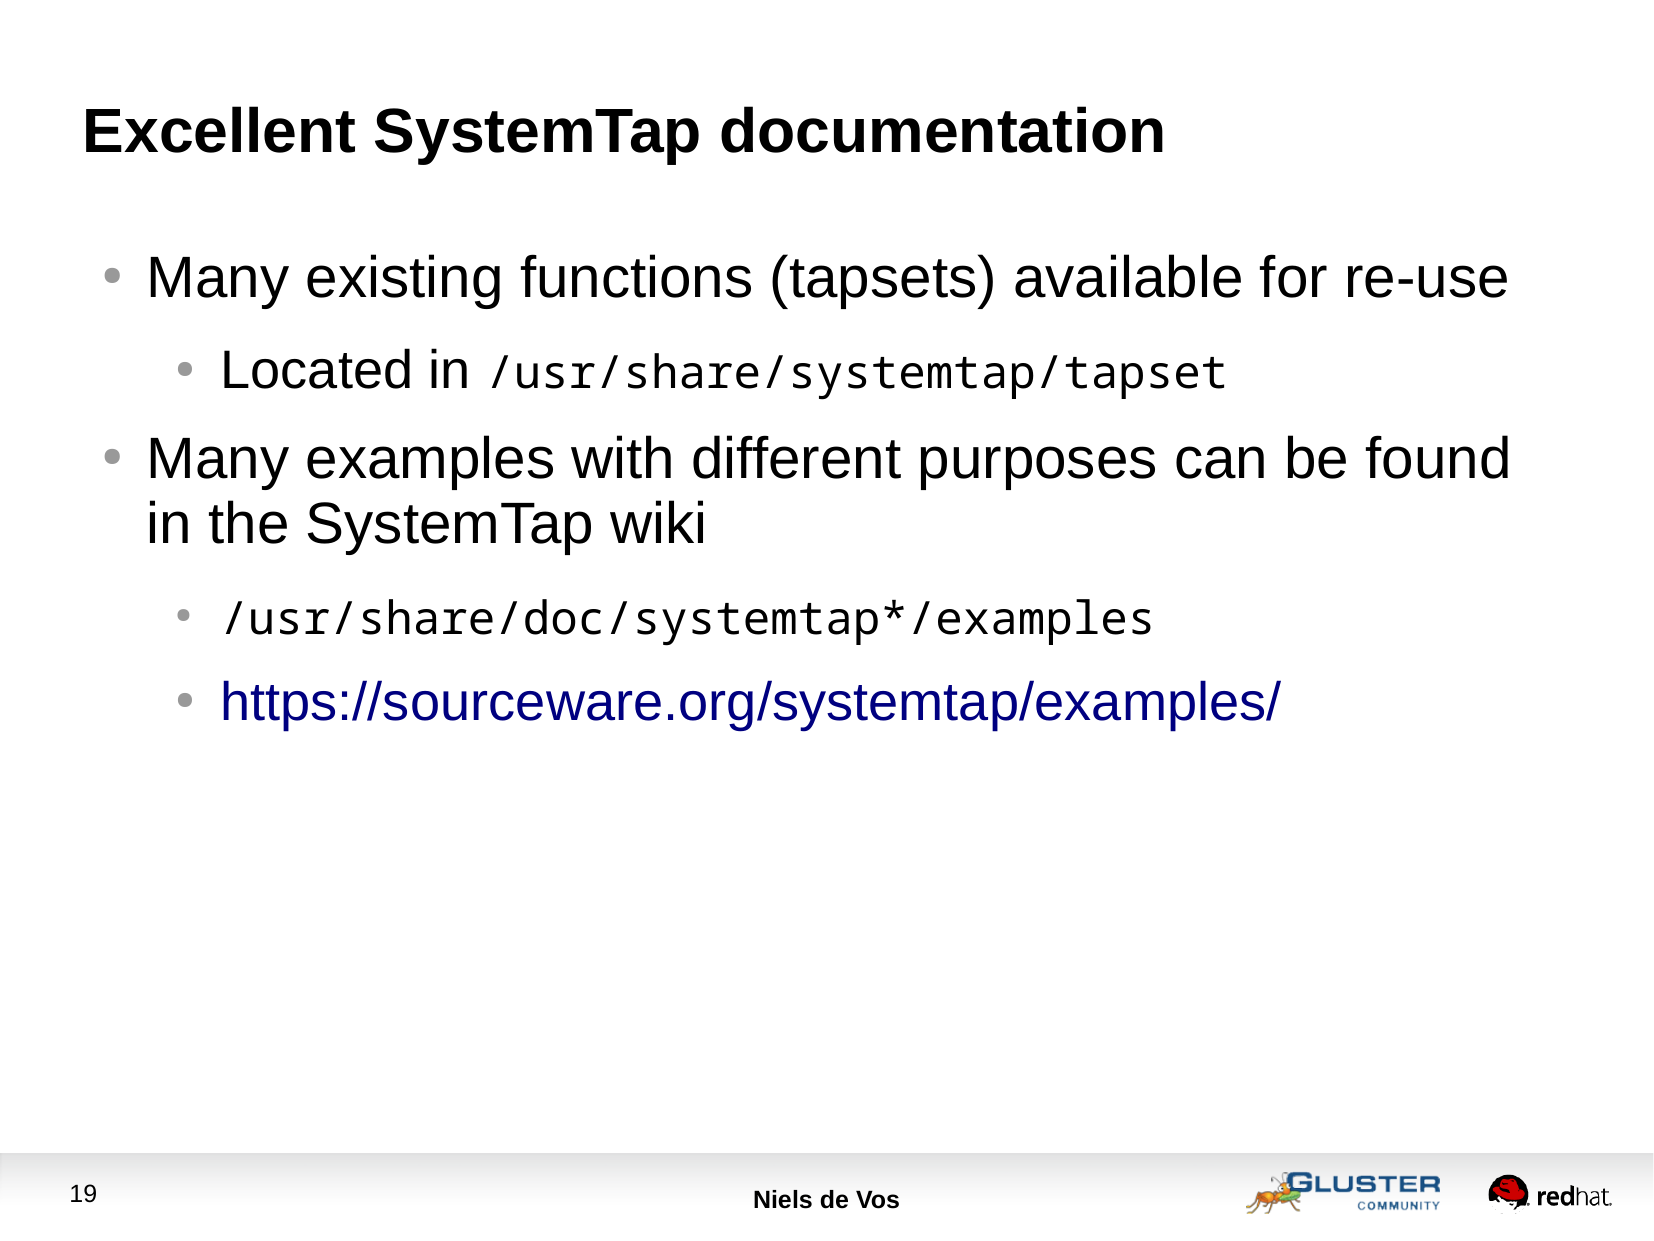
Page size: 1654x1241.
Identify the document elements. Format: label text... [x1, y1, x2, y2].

picture [0, 1153, 1654, 1238]
list Many existing functions (tapsets) available for re-use Located in /usr/share/systemtap/tapset Many examples with different purposes can be found in the SystemTap wiki /usr/share/doc/systemtap*/examples https://sourceware.org/systemtap/examples/ [86, 244, 1576, 1039]
title Excellent SystemTap documentation [82, 37, 1571, 226]
